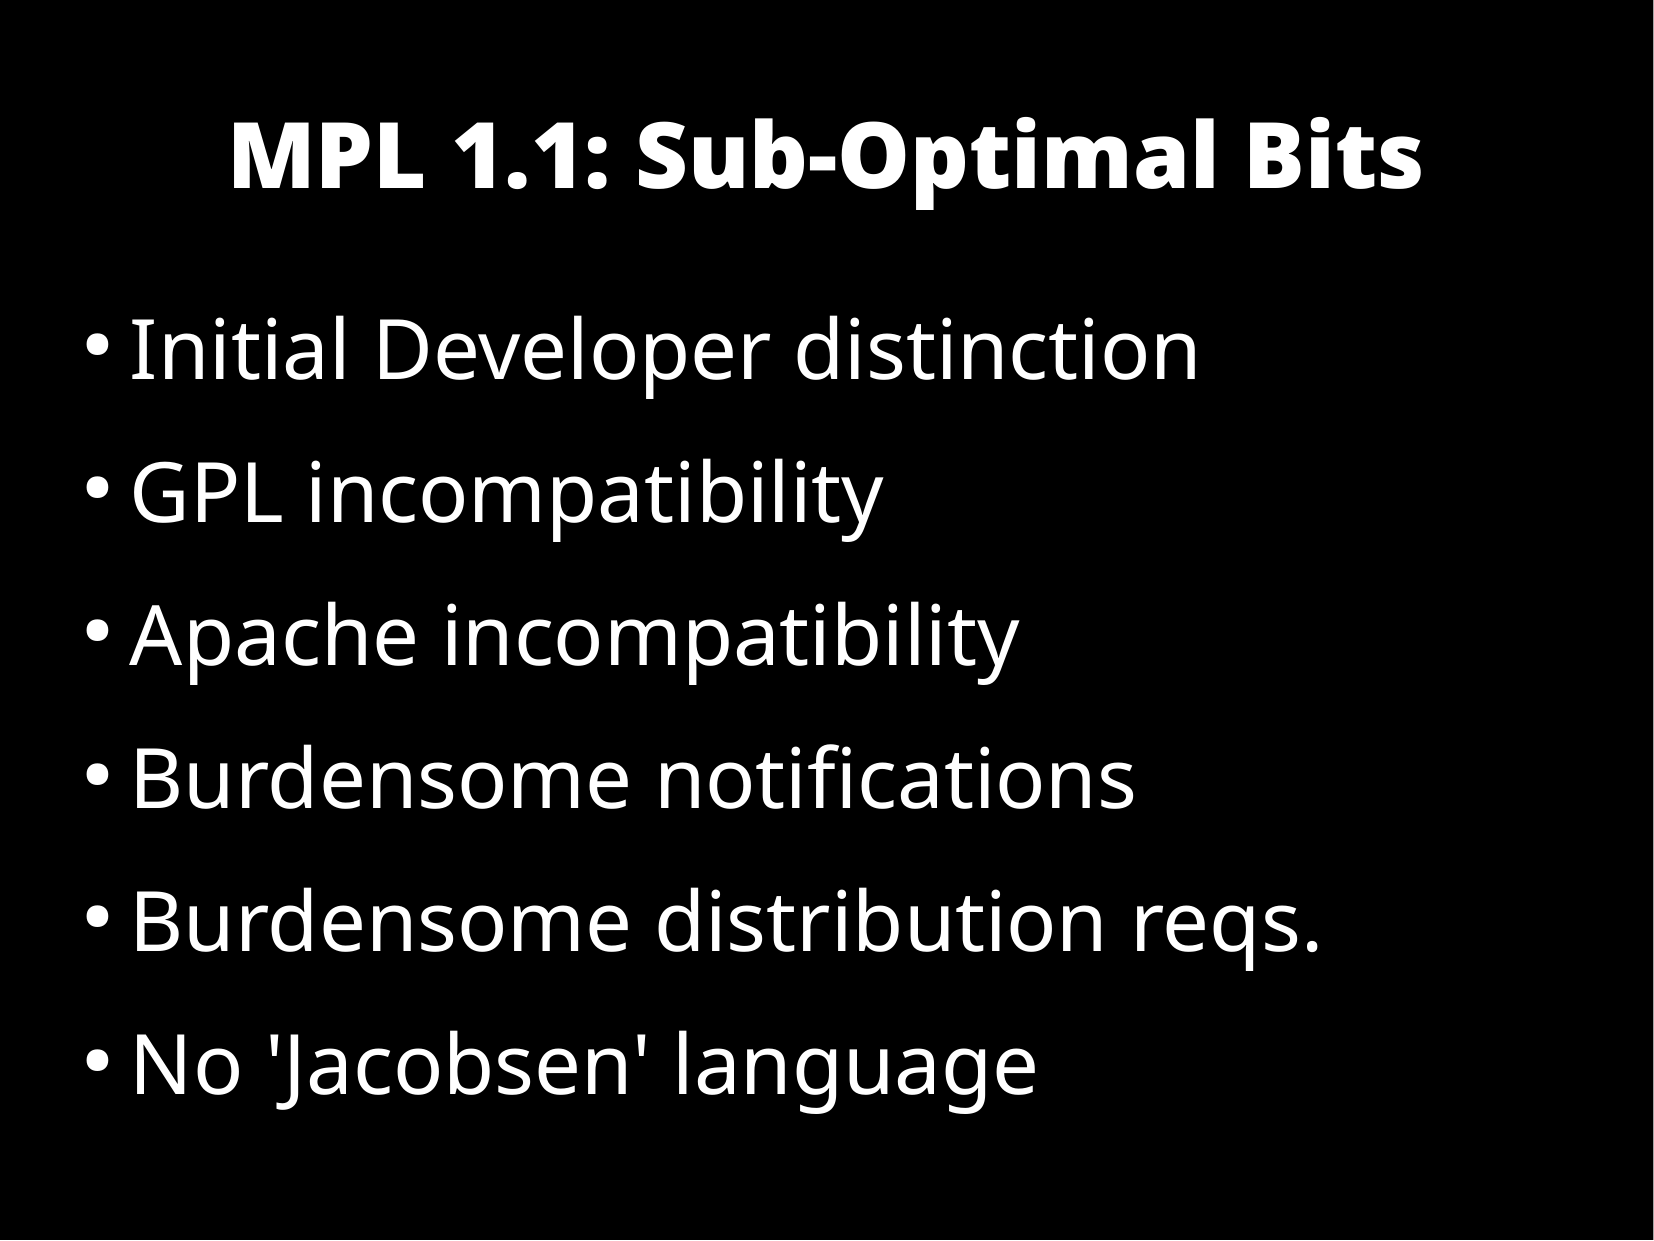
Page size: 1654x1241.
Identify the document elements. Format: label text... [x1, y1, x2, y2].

title MPL 1.1: Sub-Optimal Bits [82, 49, 1571, 257]
list Initial Developer distinction GPL incompatibility Apache incompatibility Burdensome notifications Burdensome distribution reqs. No 'Jacobsen' language [82, 290, 1571, 1152]
